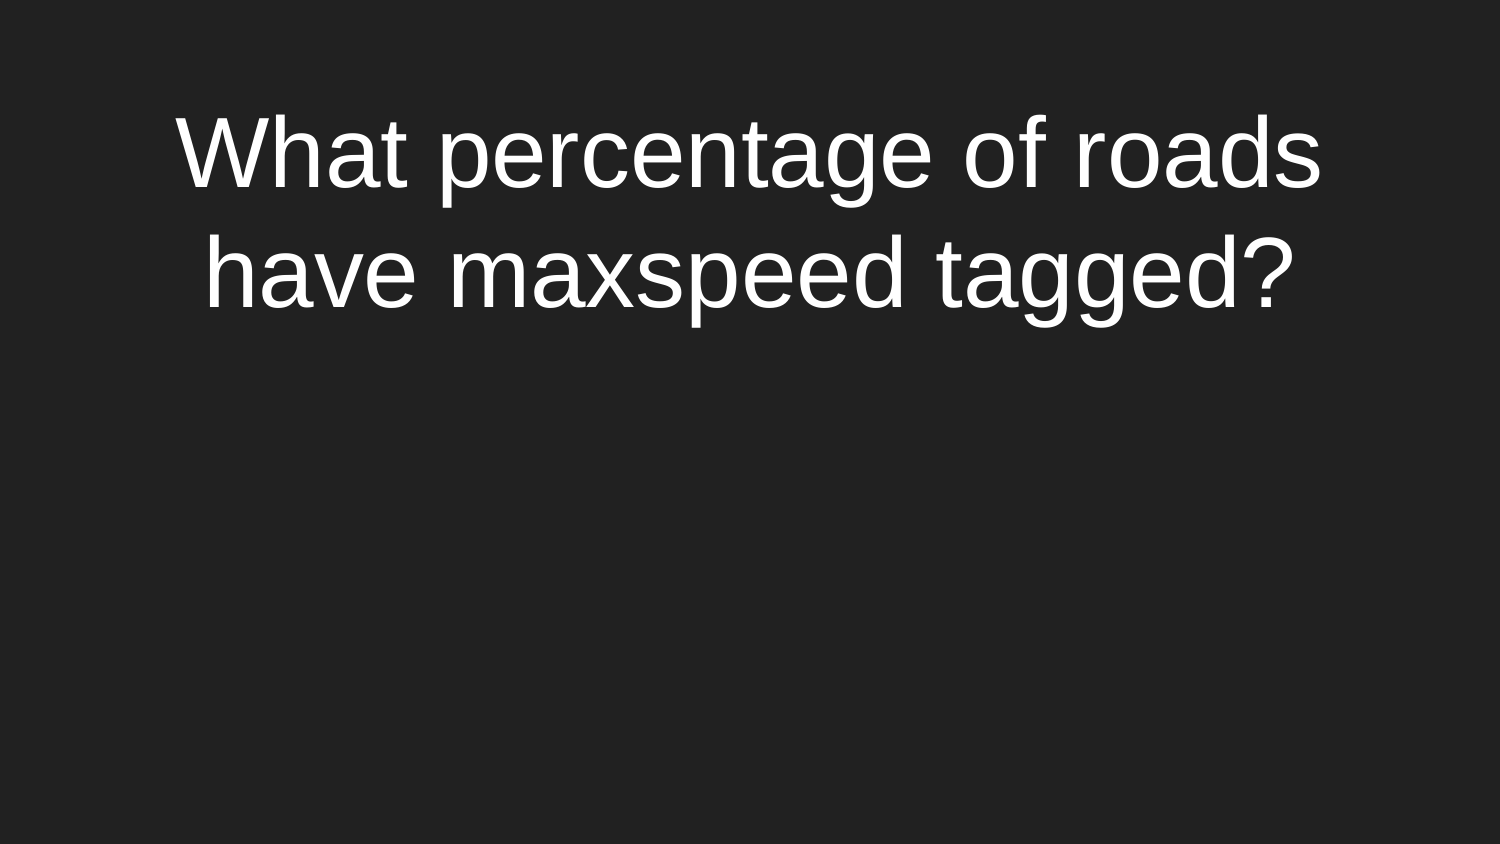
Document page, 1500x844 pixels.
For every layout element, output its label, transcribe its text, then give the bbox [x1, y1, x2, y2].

title What percentage of roads have maxspeed tagged? [51, 72, 1449, 362]
